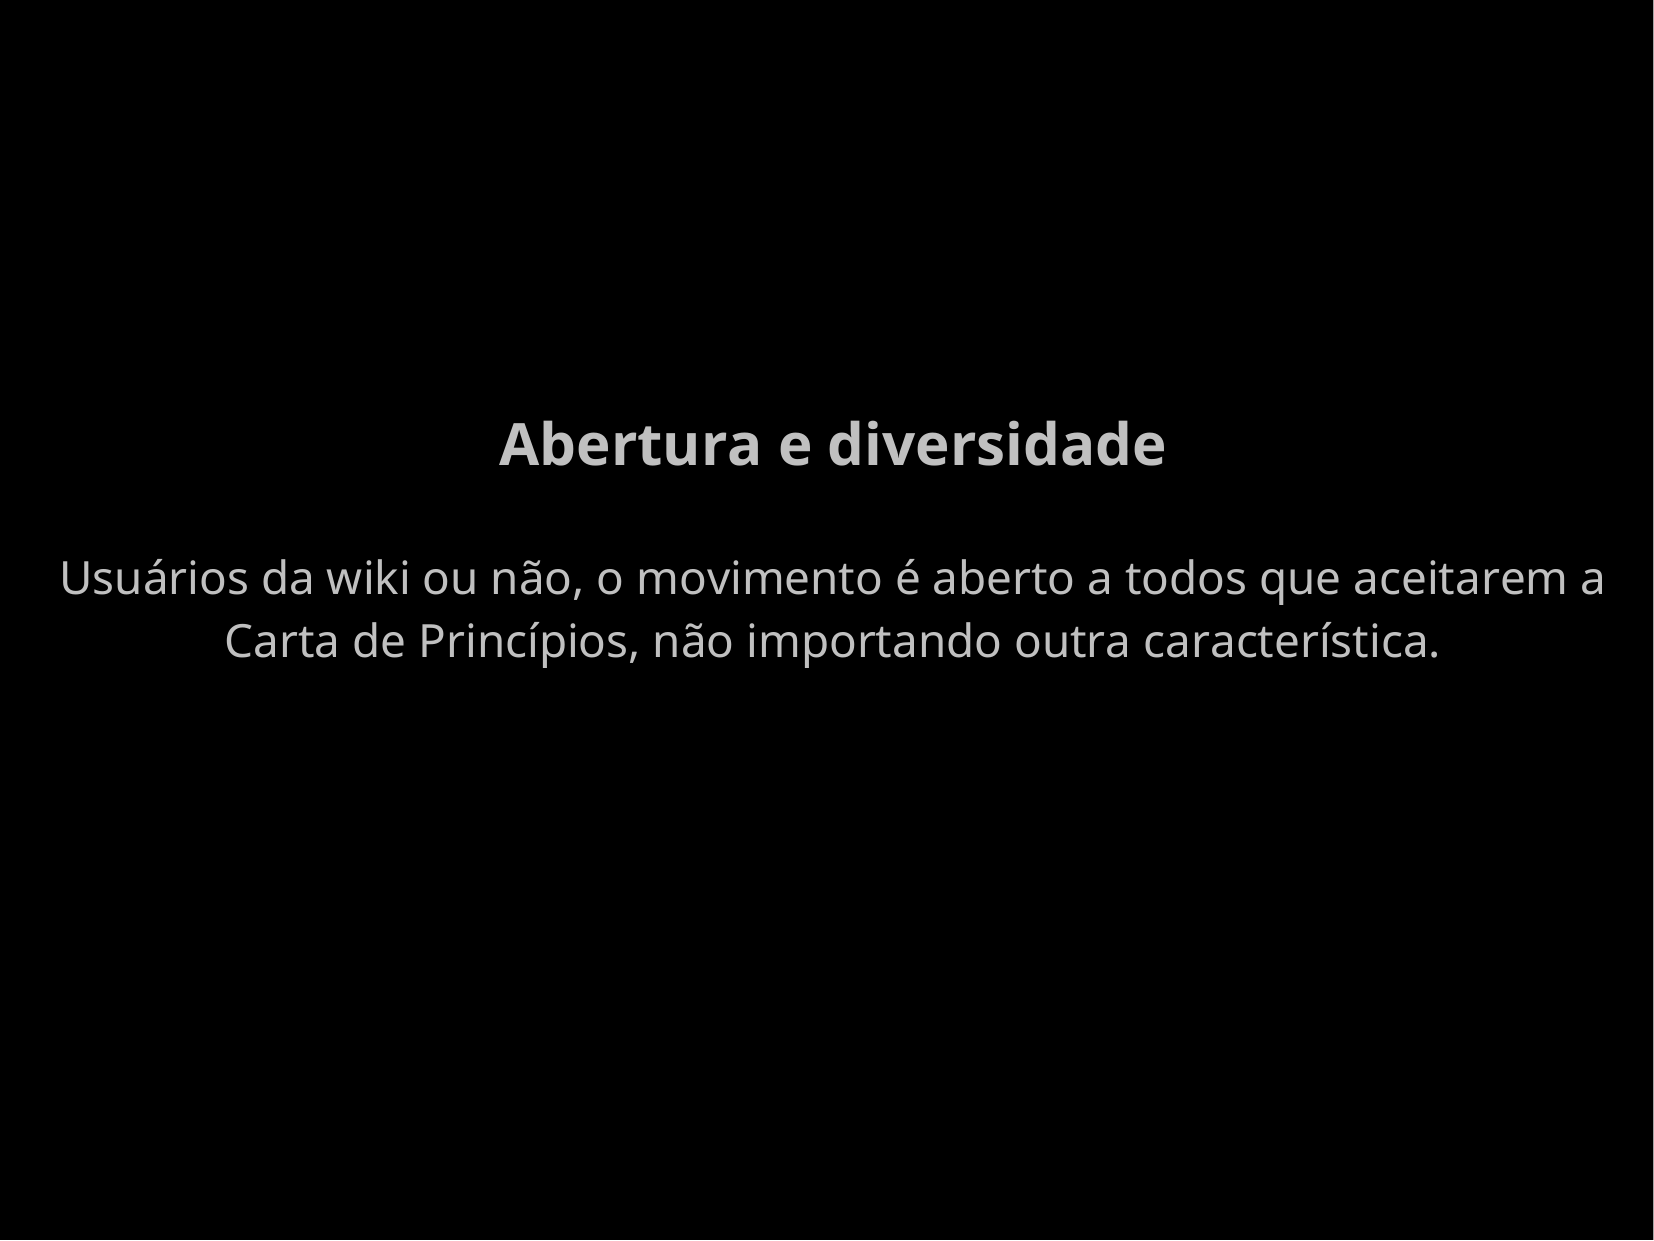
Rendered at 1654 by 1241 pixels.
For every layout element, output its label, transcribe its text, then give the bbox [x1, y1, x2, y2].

text_box Abertura e diversidade Usuários da wiki ou não, o movimento é aberto a todos que aceitarem a Carta de Princípios, não importando outra característica. [23, 0, 1644, 1241]
